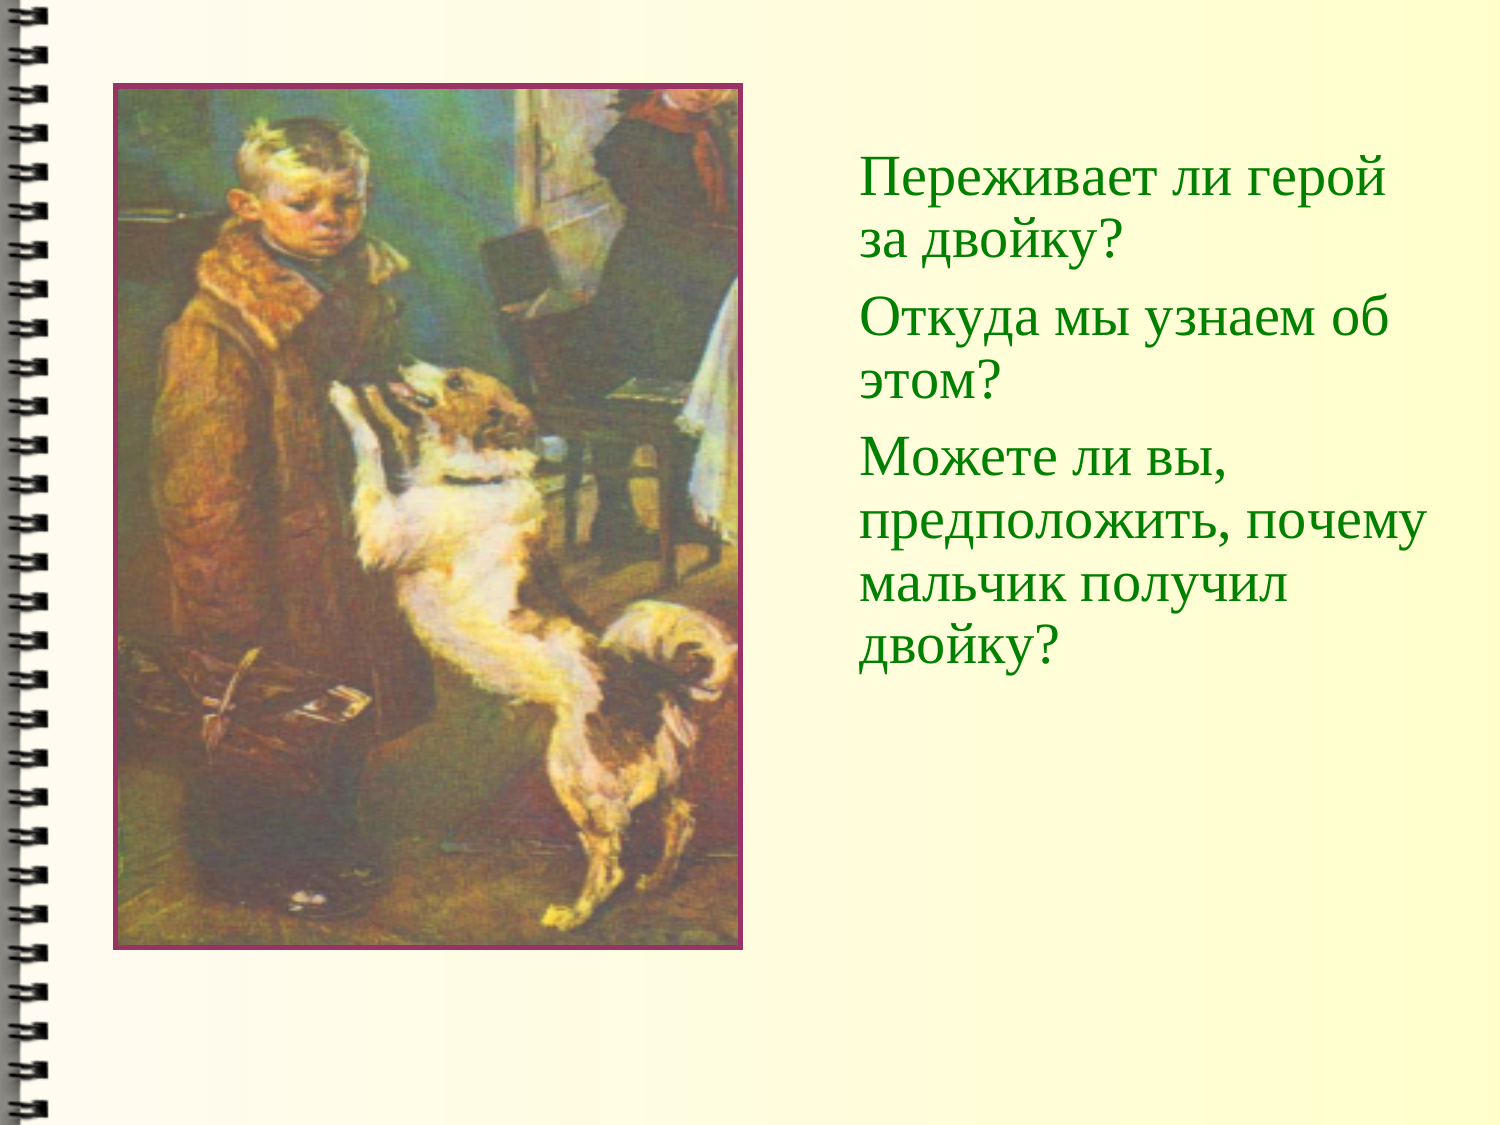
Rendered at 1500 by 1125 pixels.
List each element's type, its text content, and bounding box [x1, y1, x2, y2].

picture [118, 88, 739, 945]
picture [0, 0, 69, 1125]
list Переживает ли герой за двойку? Откуда мы узнаем об этом? Можете ли вы, предположить, почему мальчик получил двойку? [844, 137, 1454, 825]
